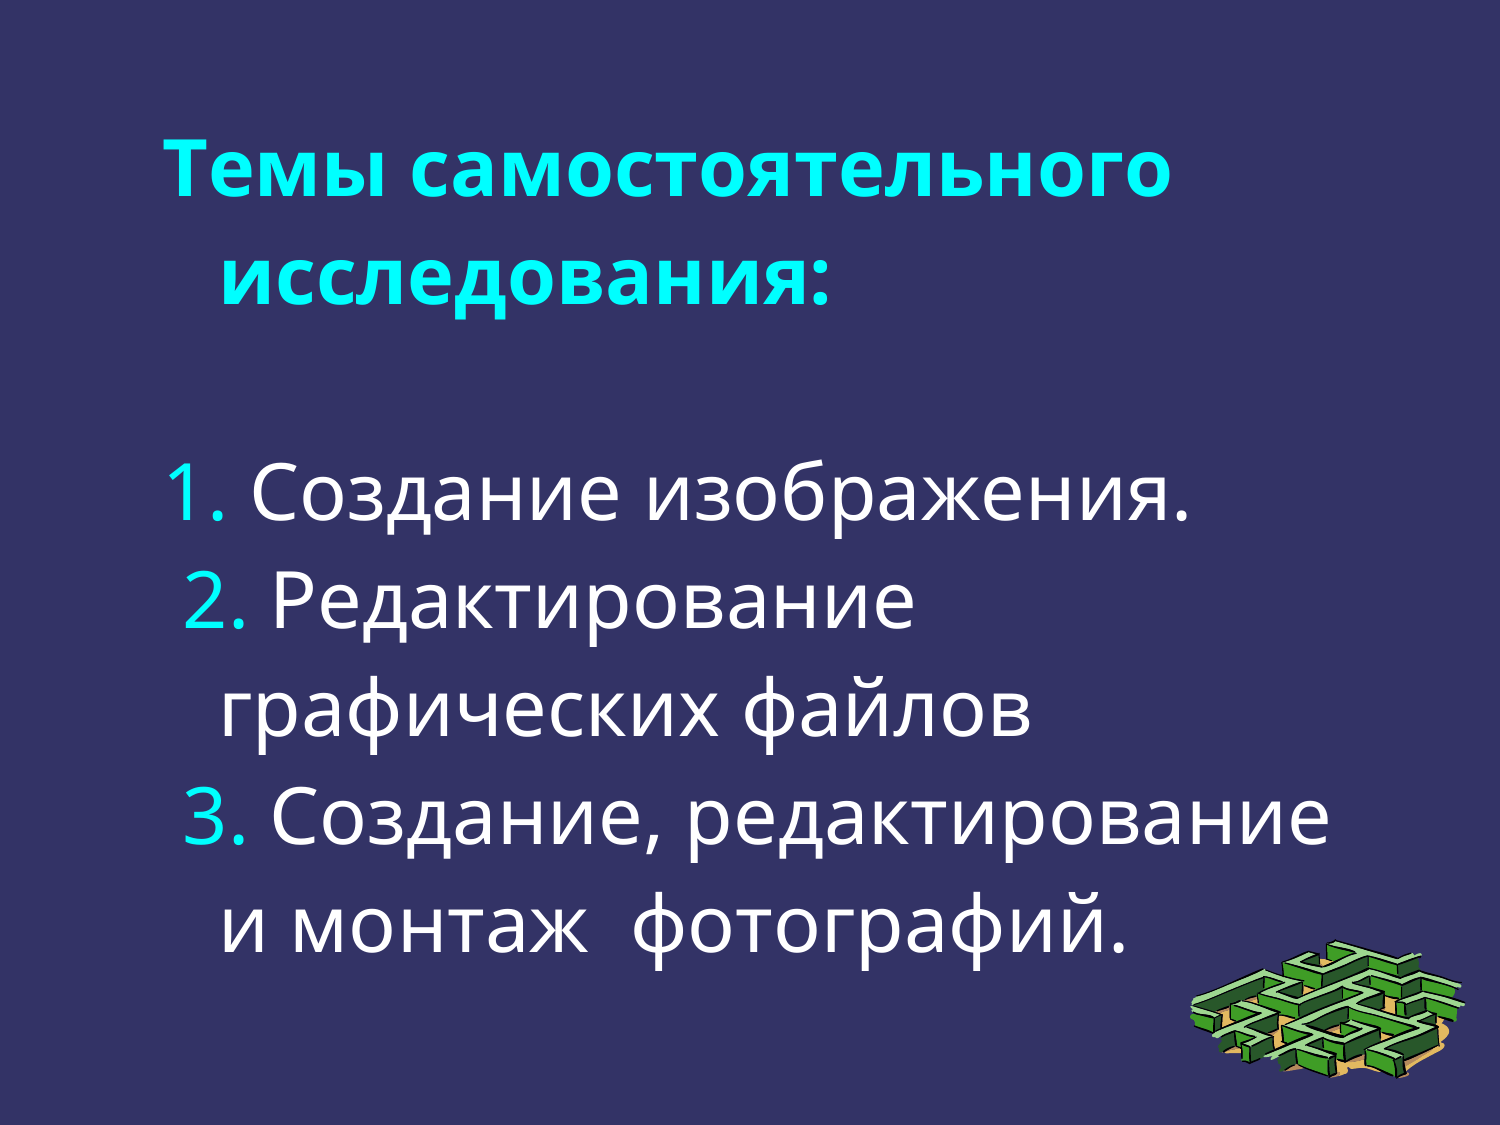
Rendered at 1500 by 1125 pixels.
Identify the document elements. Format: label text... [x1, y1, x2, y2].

text_box Темы самостоятельного исследования: 1. Создание изображения. 2. Редактирование графических файлов 3. Создание, редактирование и монтаж фотографий. [147, 103, 1365, 984]
